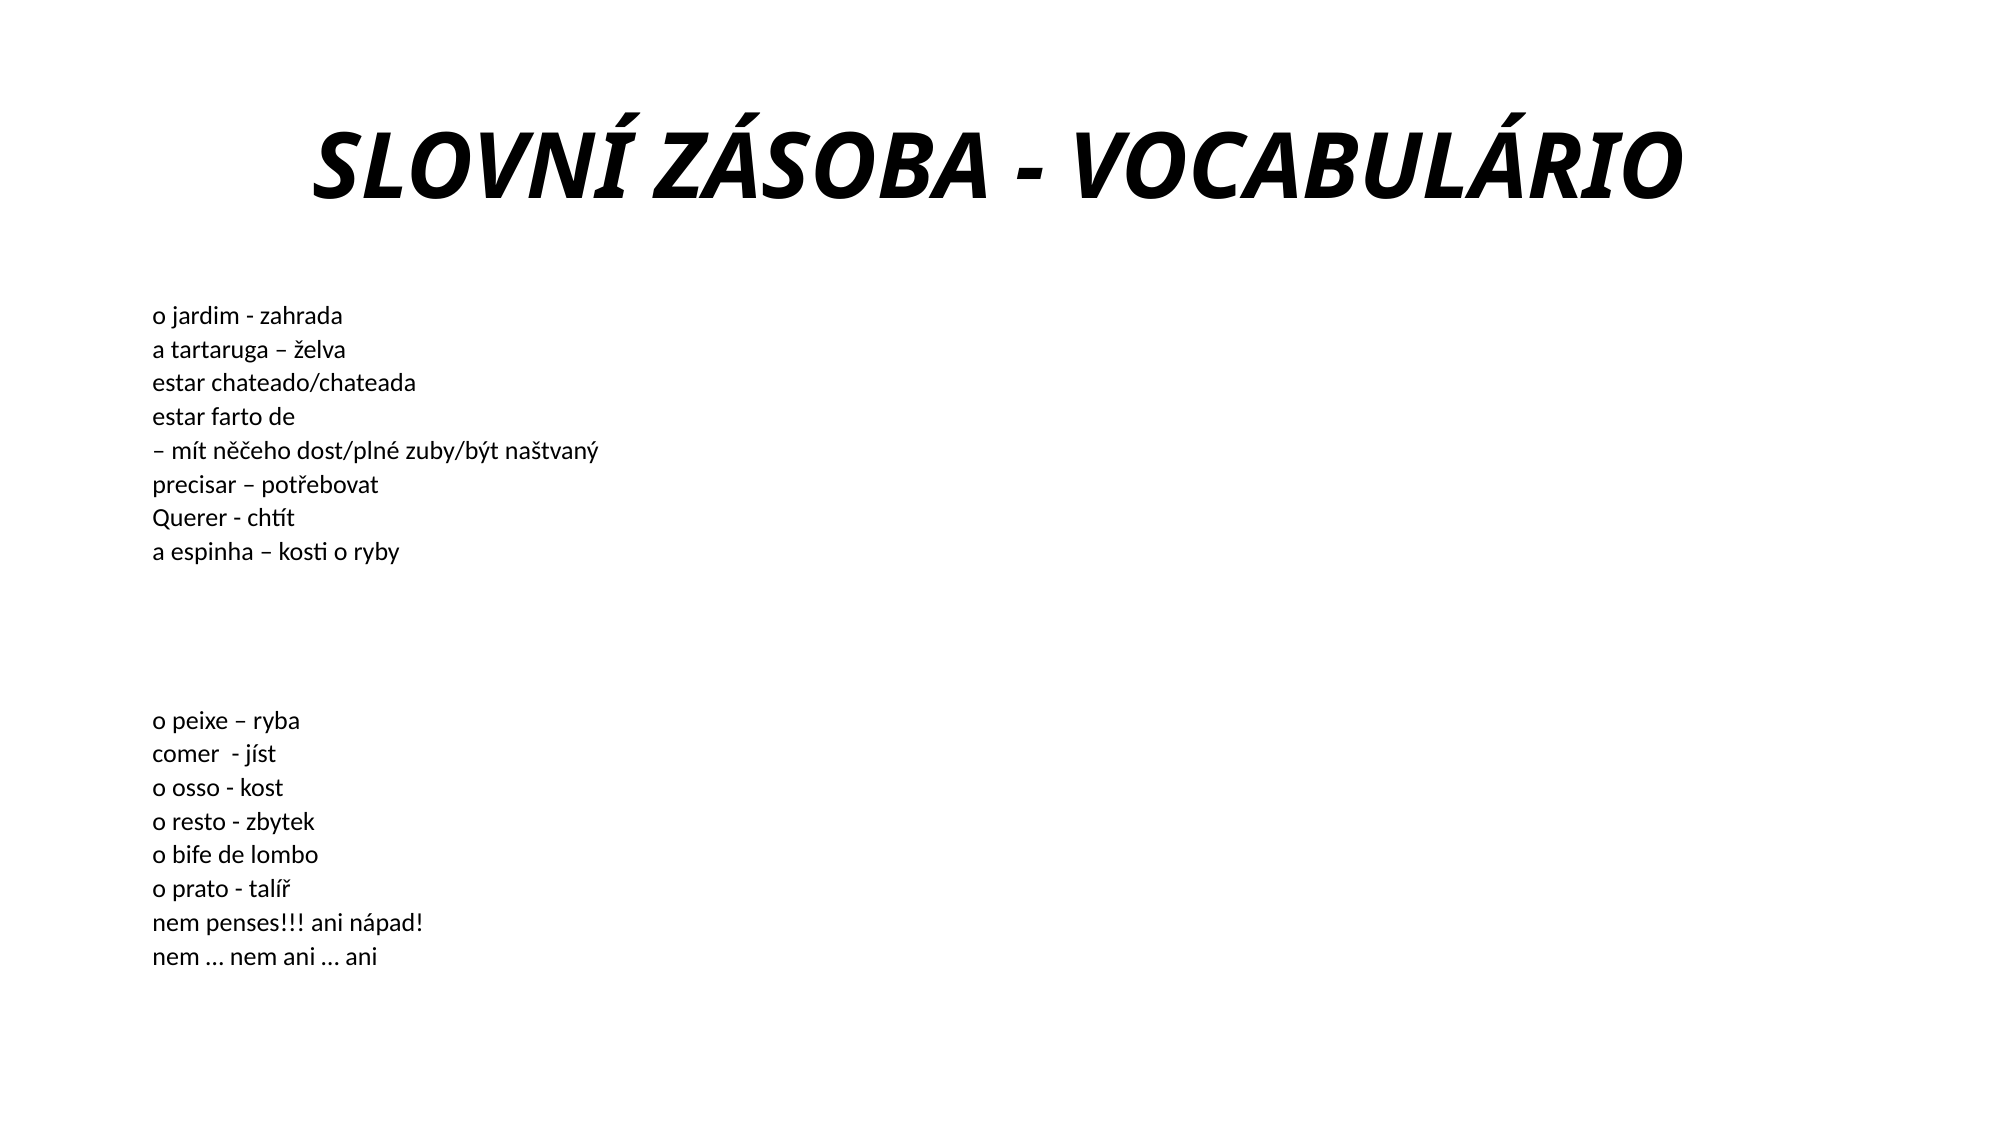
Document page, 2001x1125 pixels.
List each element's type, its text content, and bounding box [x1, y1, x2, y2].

list o jardim - zahrada a tartaruga – želva estar chateado/chateada estar farto de – mít něčeho dost/plné zuby/být naštvaný precisar – potřebovat Querer - chtít a espinha – kosti o ryby o peixe – ryba comer - jíst o osso - kost o resto - zbytek o bife de lombo o prato - talíř nem penses!!! ani nápad! nem … nem ani … ani [137, 299, 1863, 1014]
title SLOVNÍ ZÁSOBA - VOCABULÁRIO [137, 59, 1863, 278]
